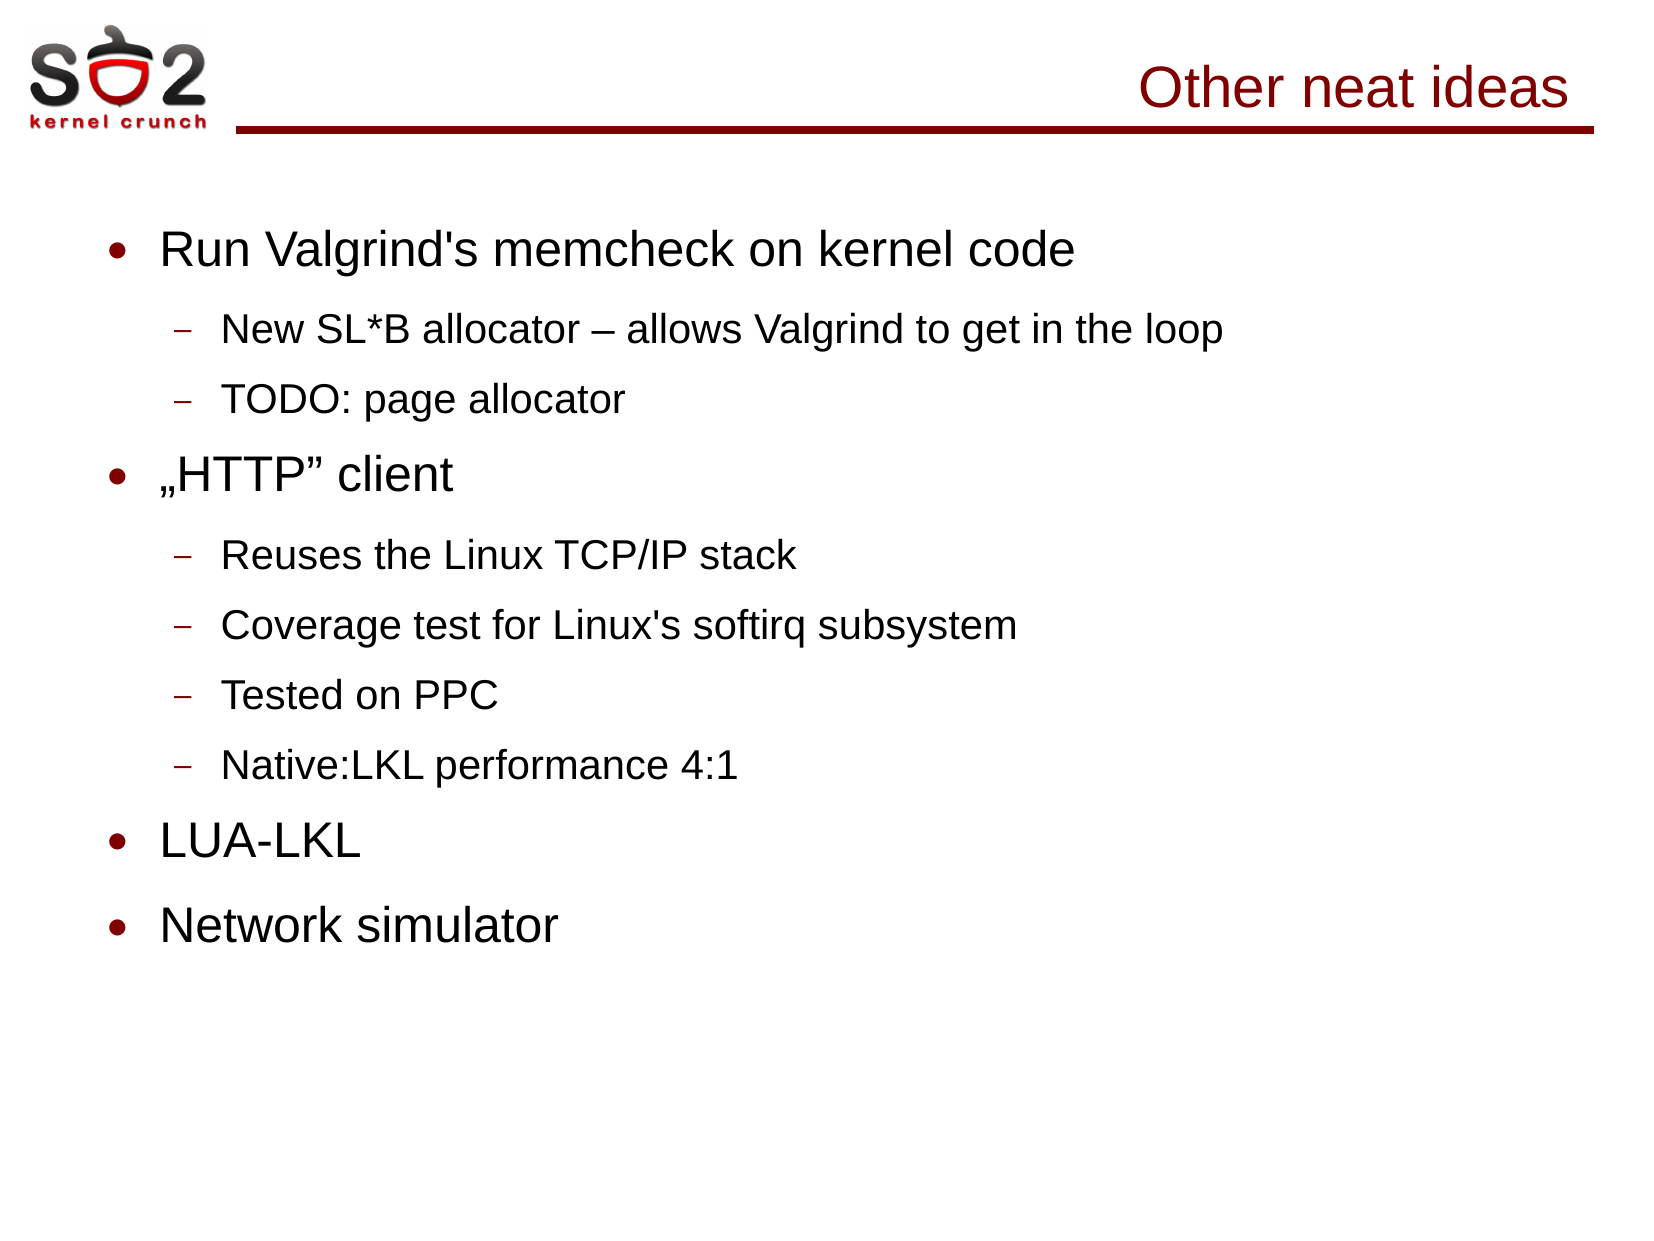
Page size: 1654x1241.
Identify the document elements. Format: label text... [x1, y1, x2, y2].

picture [29, 23, 207, 130]
title Other neat ideas [82, 54, 1571, 121]
list Run Valgrind's memcheck on kernel code New SL*B allocator – allows Valgrind to get in the loop TODO: page allocator „HTTP” client Reuses the Linux TCP/IP stack Coverage test for Linux's softirq subsystem Tested on PPC Native:LKL performance 4:1 LUA-LKL Network simulator [88, 220, 1577, 954]
